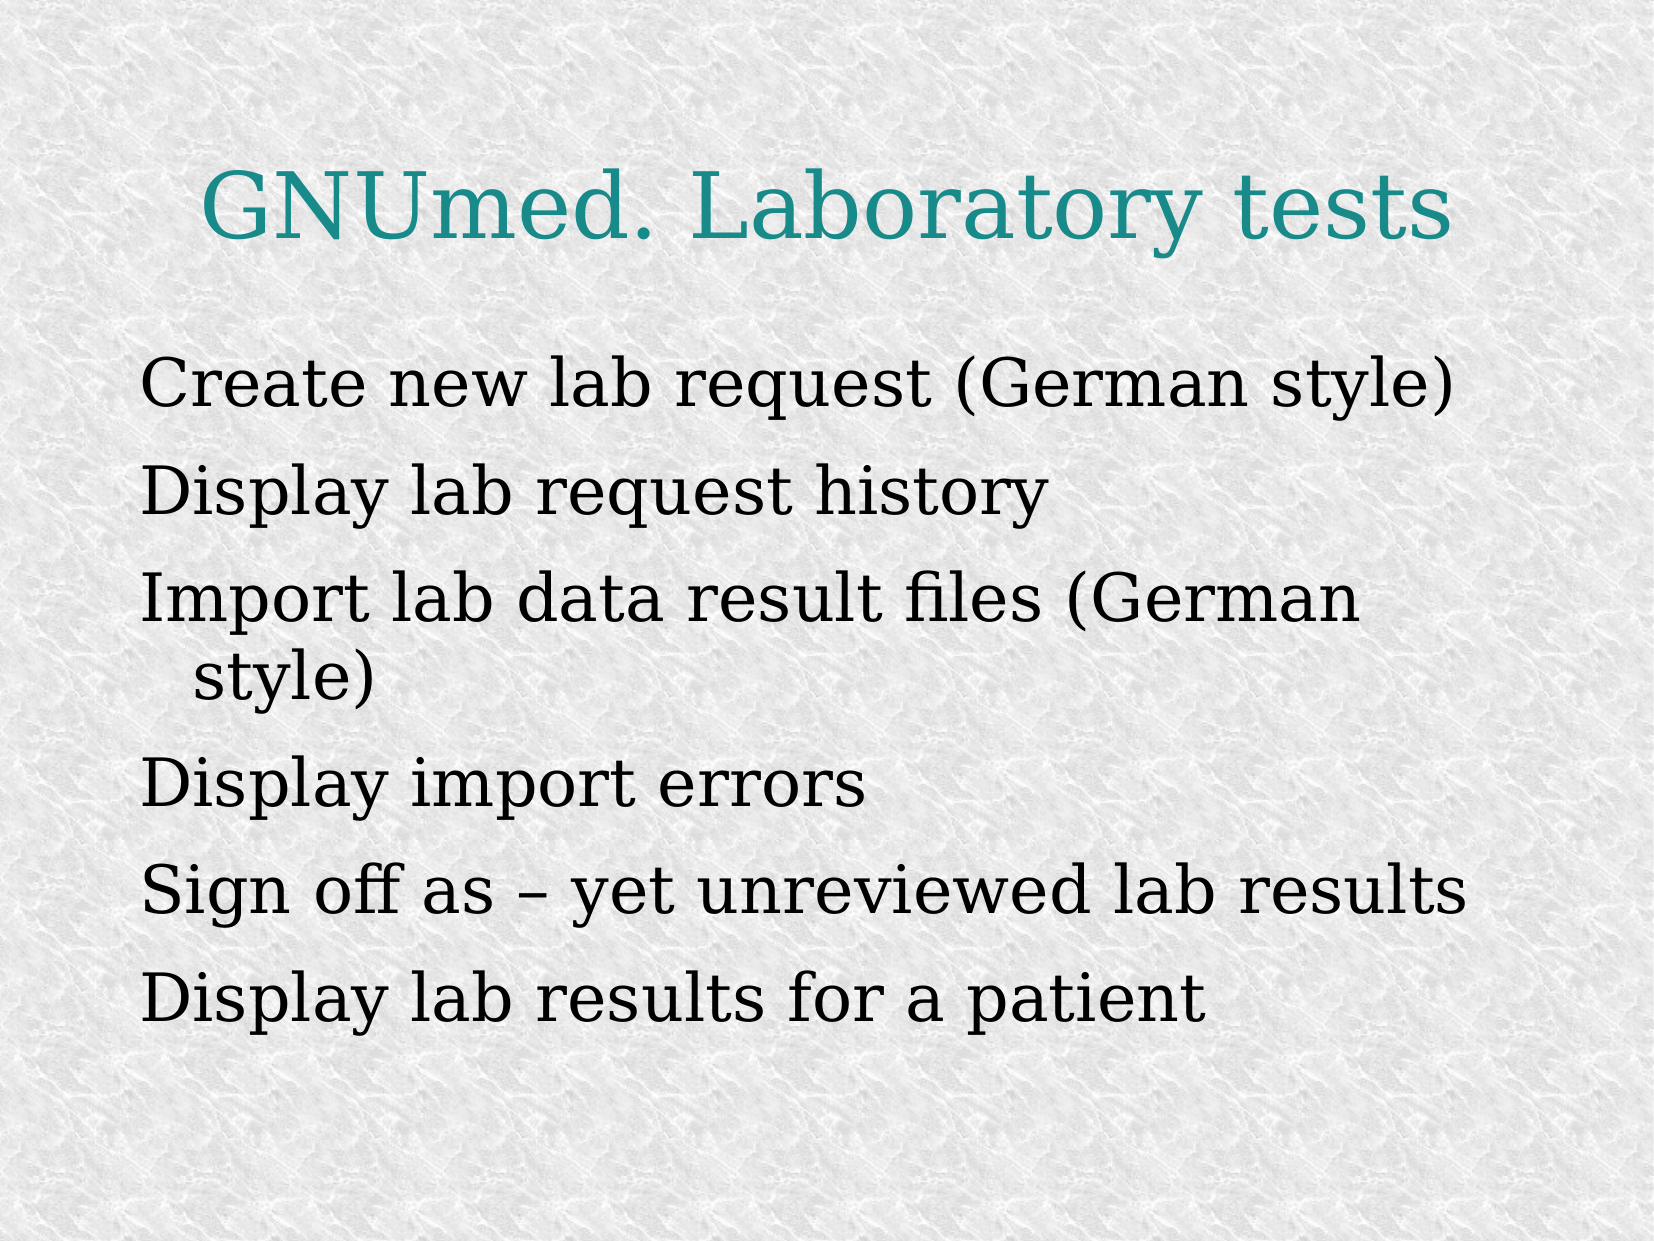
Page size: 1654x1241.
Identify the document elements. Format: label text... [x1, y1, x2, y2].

picture [0, 0, 1654, 1241]
title GNUmed. Laboratory tests [121, 102, 1534, 311]
list Create new lab request (German style) Display lab request history Import lab data result files (German style) Display import errors Sign off as – yet unreviewed lab results Display lab results for a patient [121, 344, 1534, 1127]
